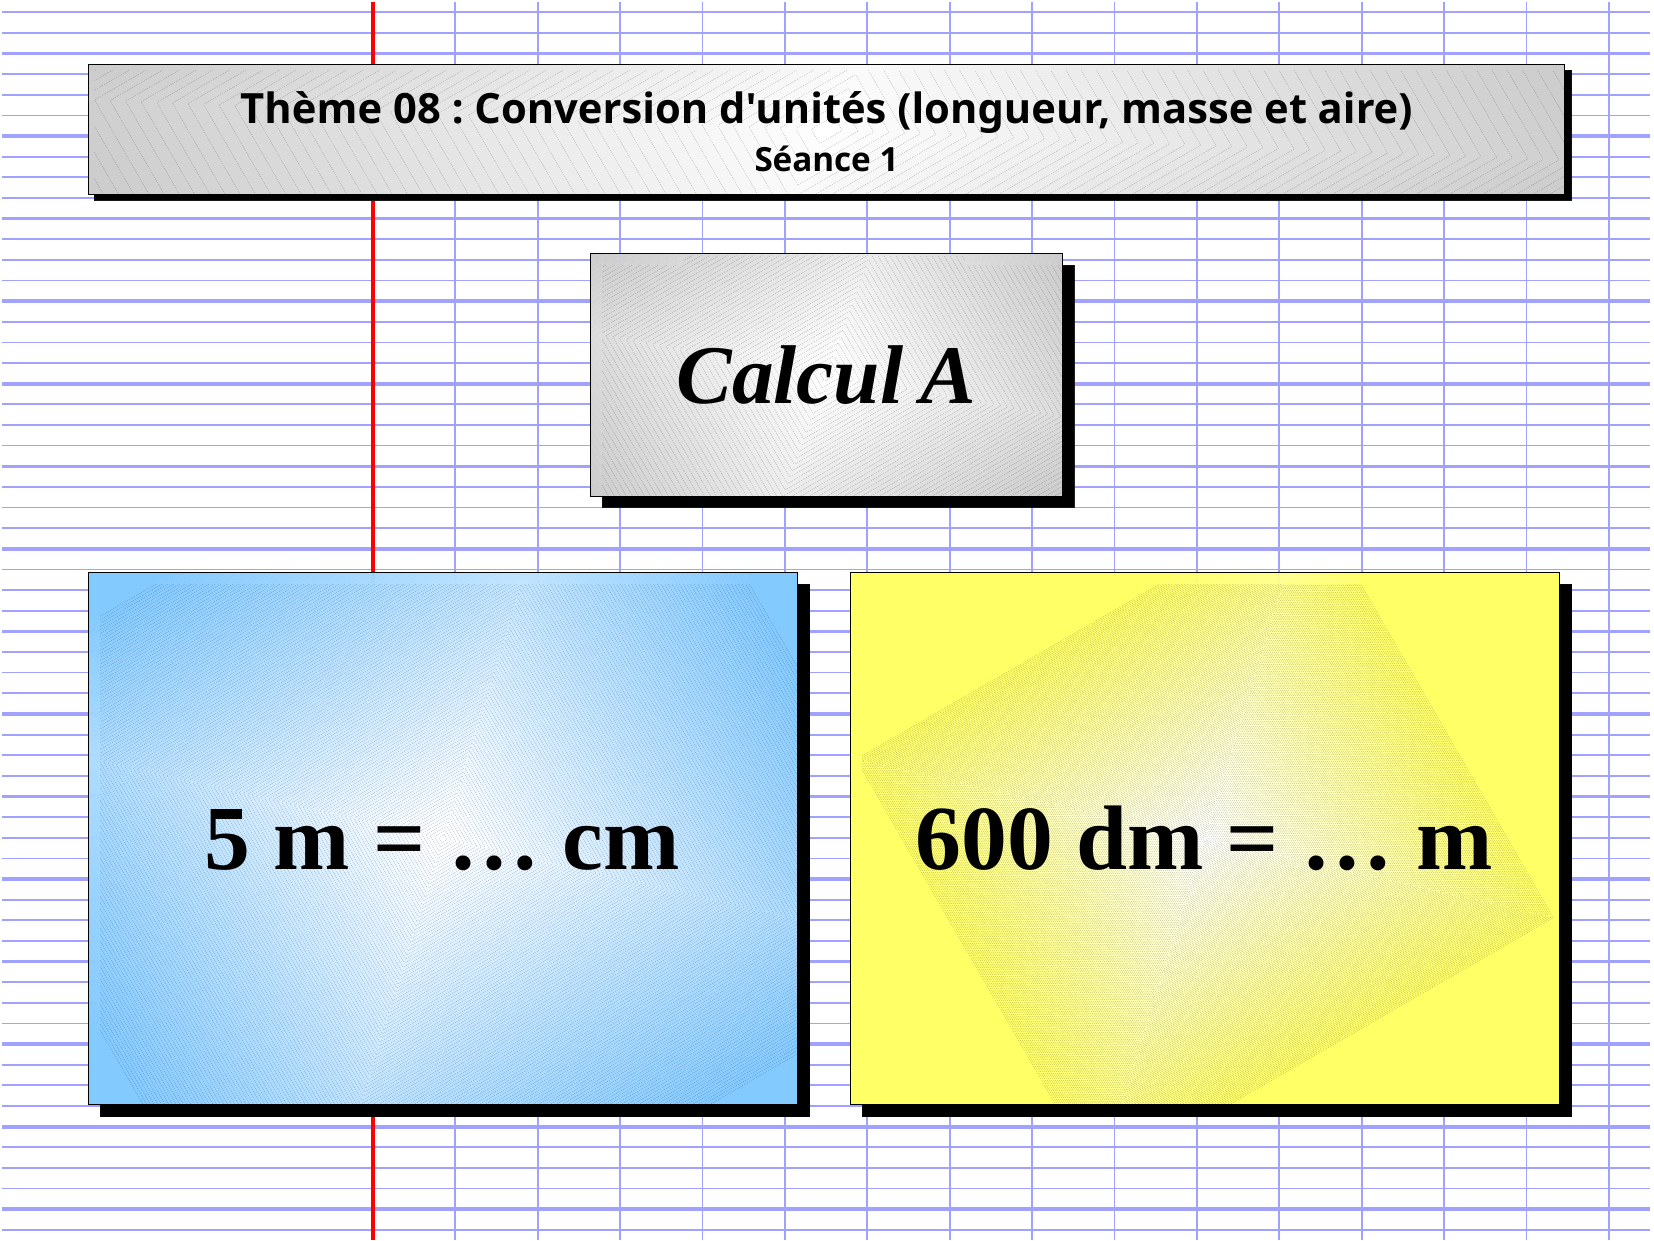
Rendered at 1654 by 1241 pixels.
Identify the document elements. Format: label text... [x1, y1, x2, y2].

text_box 5 m = … cm [88, 572, 798, 1105]
text_box 600 dm = … m [850, 572, 1560, 1105]
picture [0, 0, 1654, 1241]
text_box Thème 08 : Conversion d'unités (longueur, masse et aire) Séance 1 [88, 64, 1565, 195]
text_box Calcul A [590, 253, 1063, 497]
